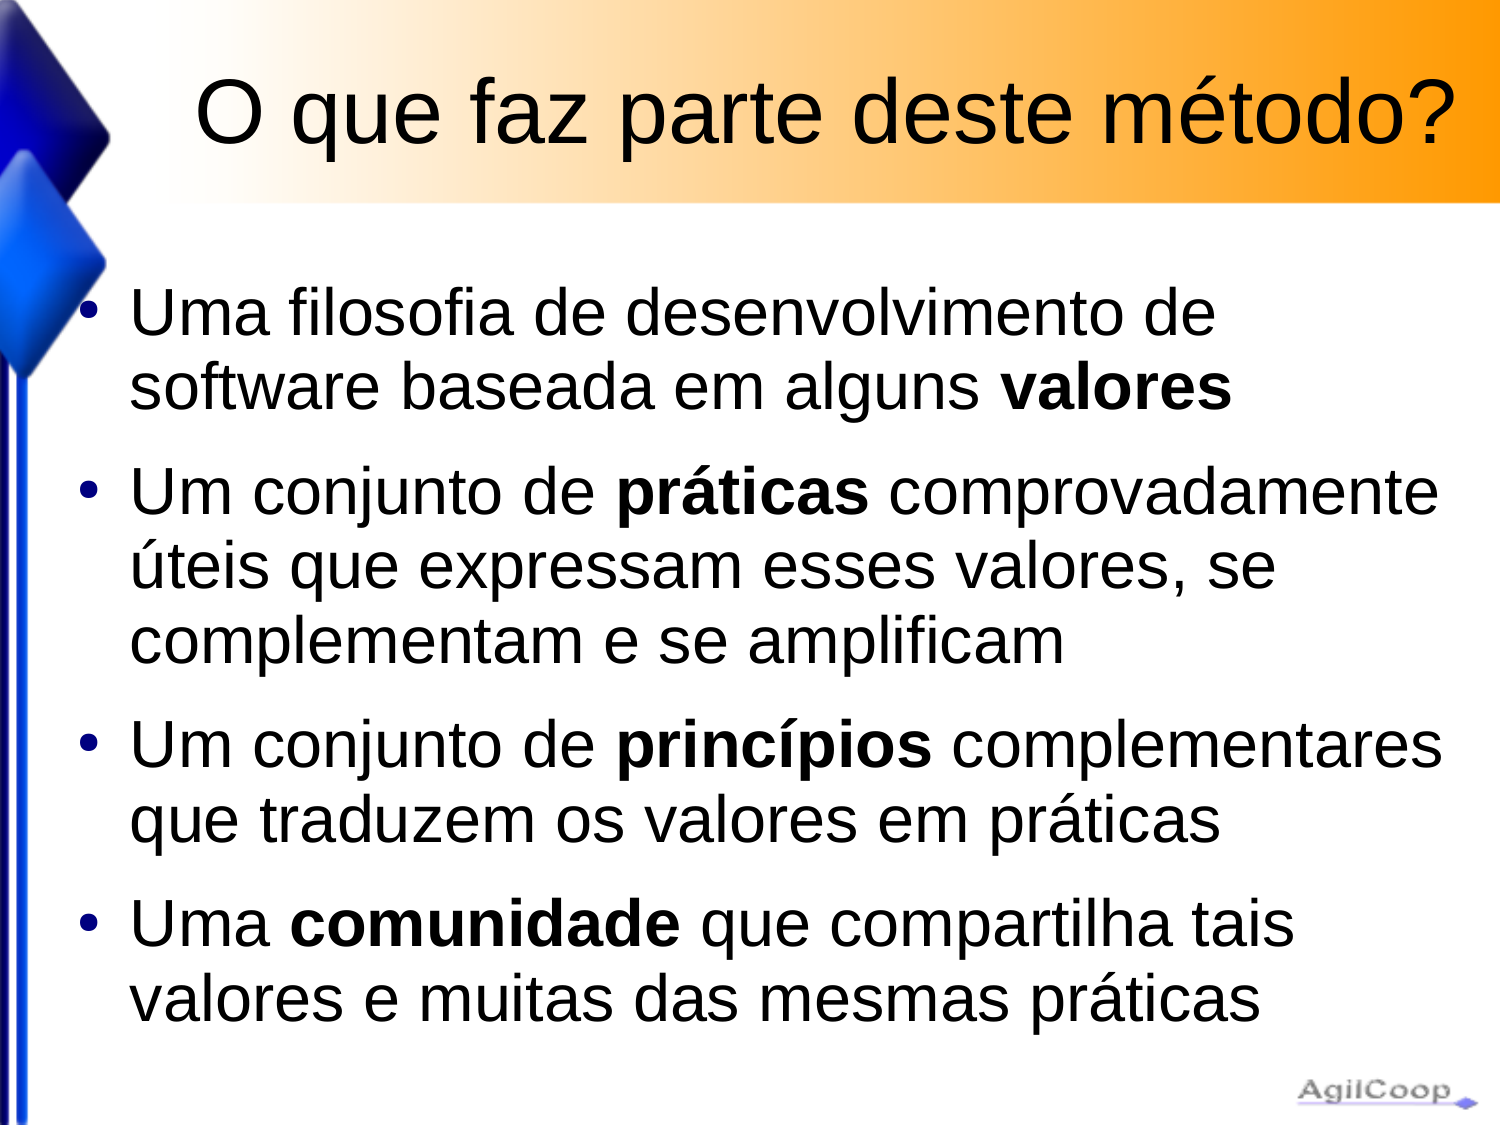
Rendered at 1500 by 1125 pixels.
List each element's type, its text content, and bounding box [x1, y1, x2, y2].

list Uma filosofia de desenvolvimento de software baseada em alguns valores Um conjunto de práticas comprovadamente úteis que expressam esses valores, se complementam e se amplificam Um conjunto de princípios complementares que traduzem os valores em práticas Uma comunidade que compartilha tais valores e muitas das mesmas práticas [59, 274, 1477, 1125]
picture [0, 0, 1500, 1125]
title O que faz parte deste método? [82, 8, 1500, 216]
